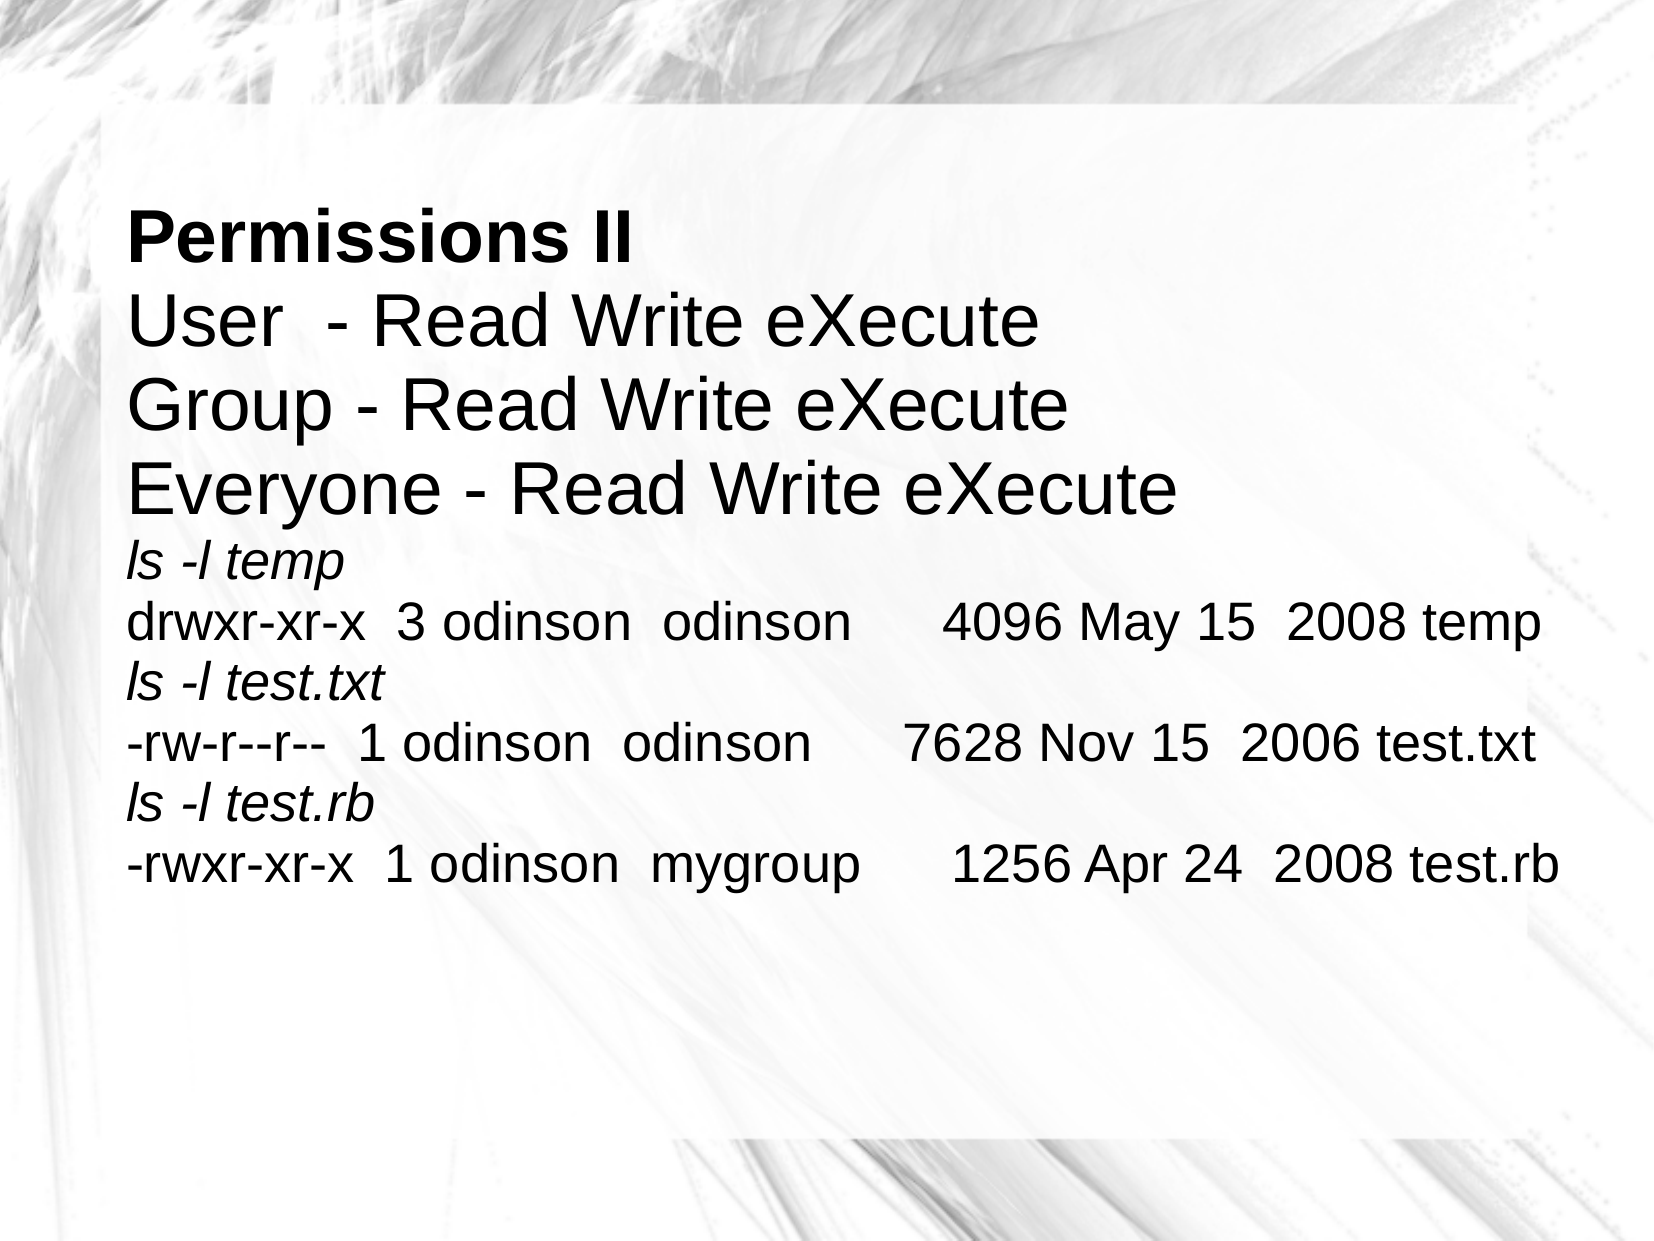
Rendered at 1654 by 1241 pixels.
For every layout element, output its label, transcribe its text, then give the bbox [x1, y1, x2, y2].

picture [0, 0, 1654, 1241]
text_box Permissions II User - Read Write eXecute Group - Read Write eXecute Everyone - Read Write eXecute ls -l temp drwxr-xr-x 3 odinson odinson 4096 May 15 2008 temp ls -l test.txt -rw-r--r-- 1 odinson odinson 7628 Nov 15 2006 test.txt ls -l test.rb -rwxr-xr-x 1 odinson mygroup 1256 Apr 24 2008 test.rb [111, 187, 1654, 1178]
